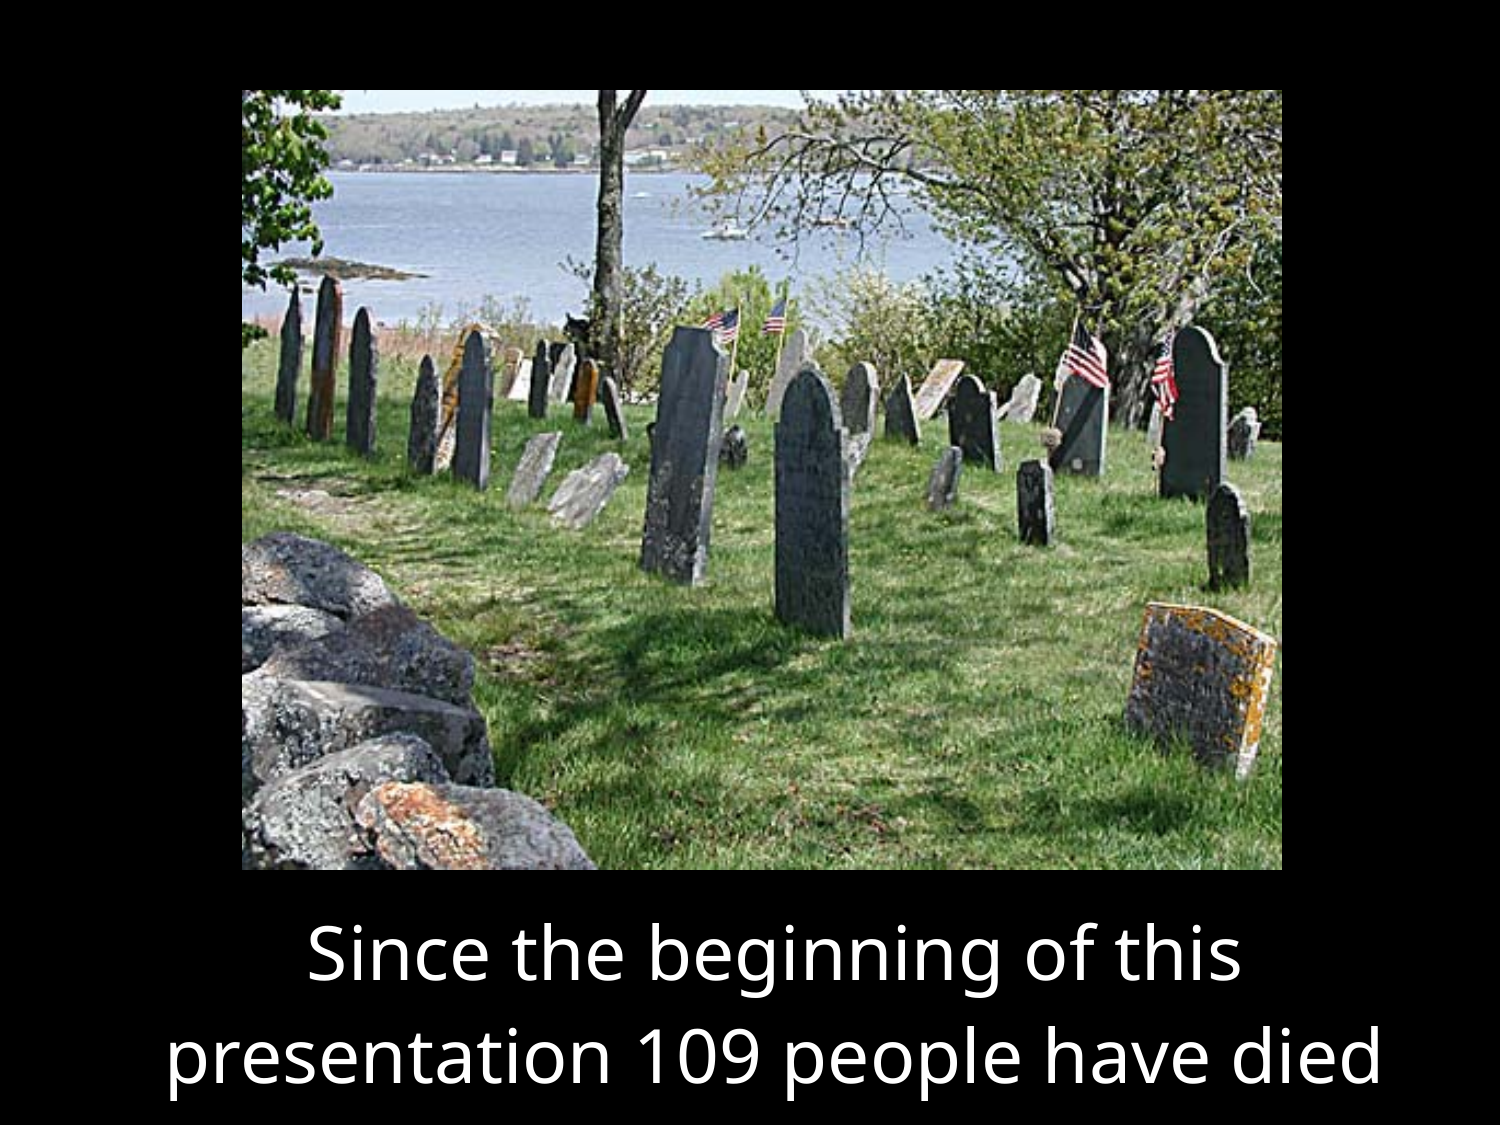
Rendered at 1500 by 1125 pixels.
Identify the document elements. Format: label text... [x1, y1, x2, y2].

picture [242, 90, 1282, 870]
text_box Since the beginning of this presentation 109 people have died [100, 893, 1451, 1081]
